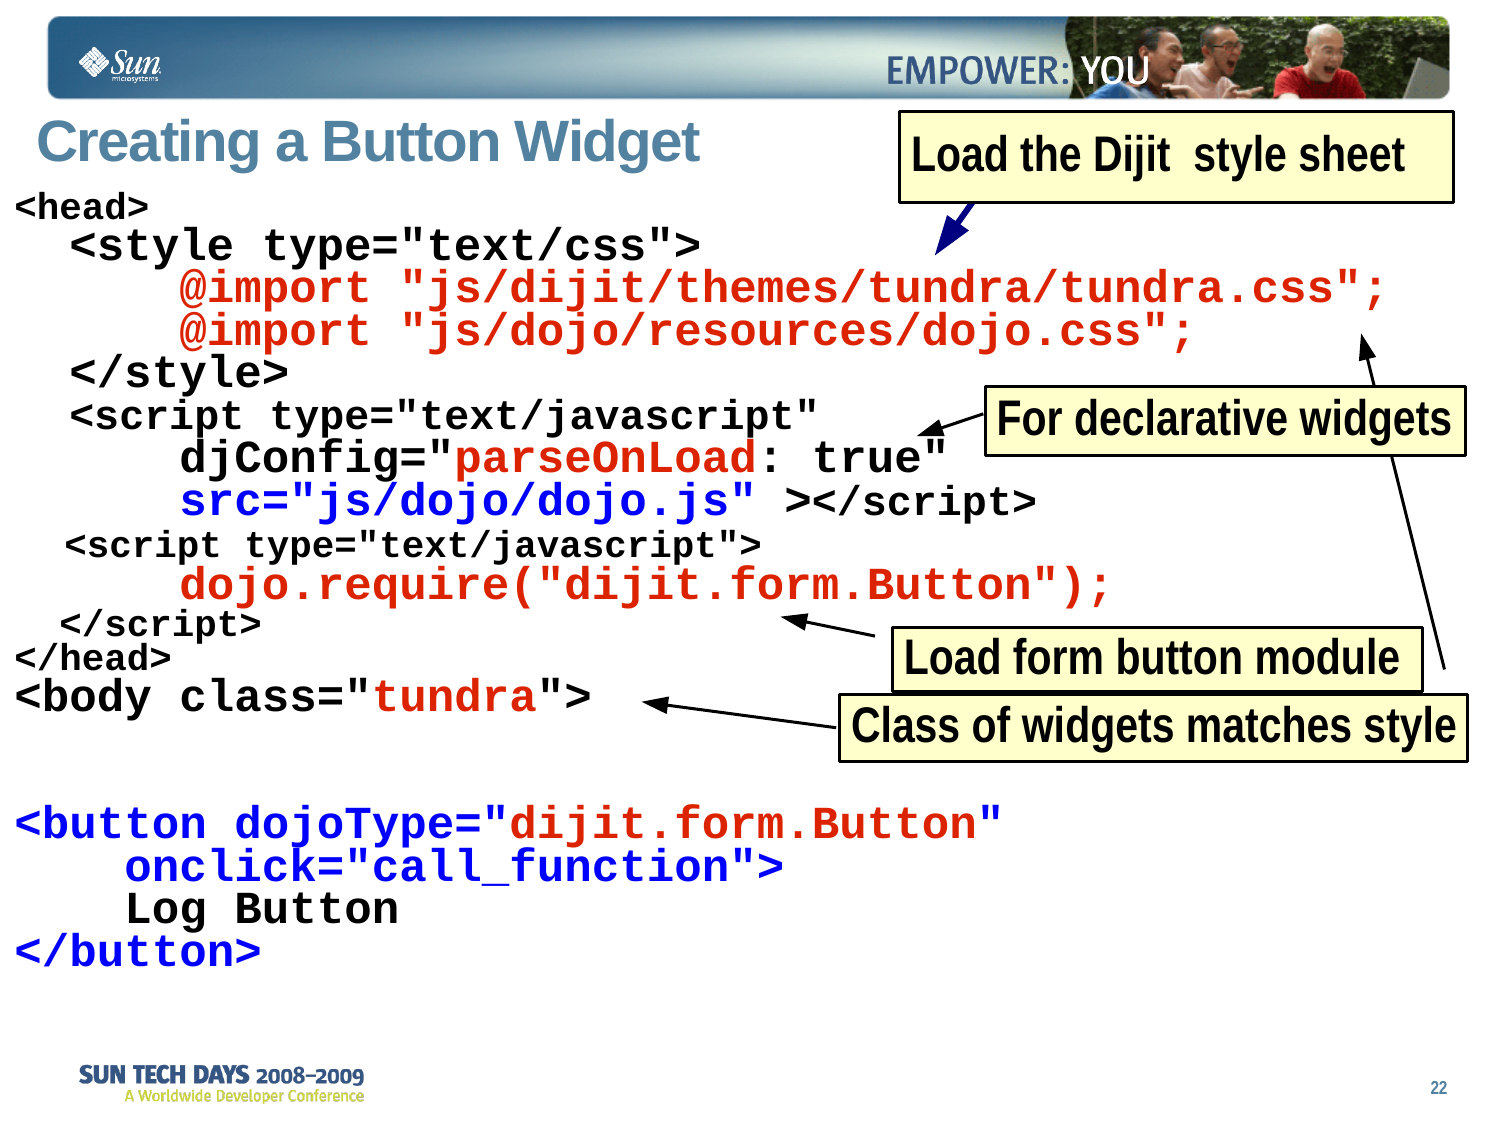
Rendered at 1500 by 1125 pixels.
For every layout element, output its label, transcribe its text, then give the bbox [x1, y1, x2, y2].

text_box Load the Dijit style sheet [899, 111, 1454, 203]
list <head> <style type="text/css"> @import "js/dijit/themes/tundra/tundra.css"; @import "js/dojo/resources/dojo.css"; </style> <script type="text/javascript" djConfig="parseOnLoad: true" src="js/dojo/dojo.js" ></script> <script type="text/javascript"> dojo.require("dijit.form.Button"); </script> </head> <body class="tundra"> <button dojoType="dijit.form.Button" onclick="call_function"> Log Button </button> [0, 191, 1500, 1068]
picture [0, 1068, 1500, 1125]
text_box For declarative widgets [985, 386, 1466, 456]
picture [0, 0, 1500, 191]
title Creating a Button Widget [36, 117, 899, 191]
text_box Load form button module [892, 627, 1423, 692]
text_box Class of widgets matches style [839, 694, 1468, 762]
